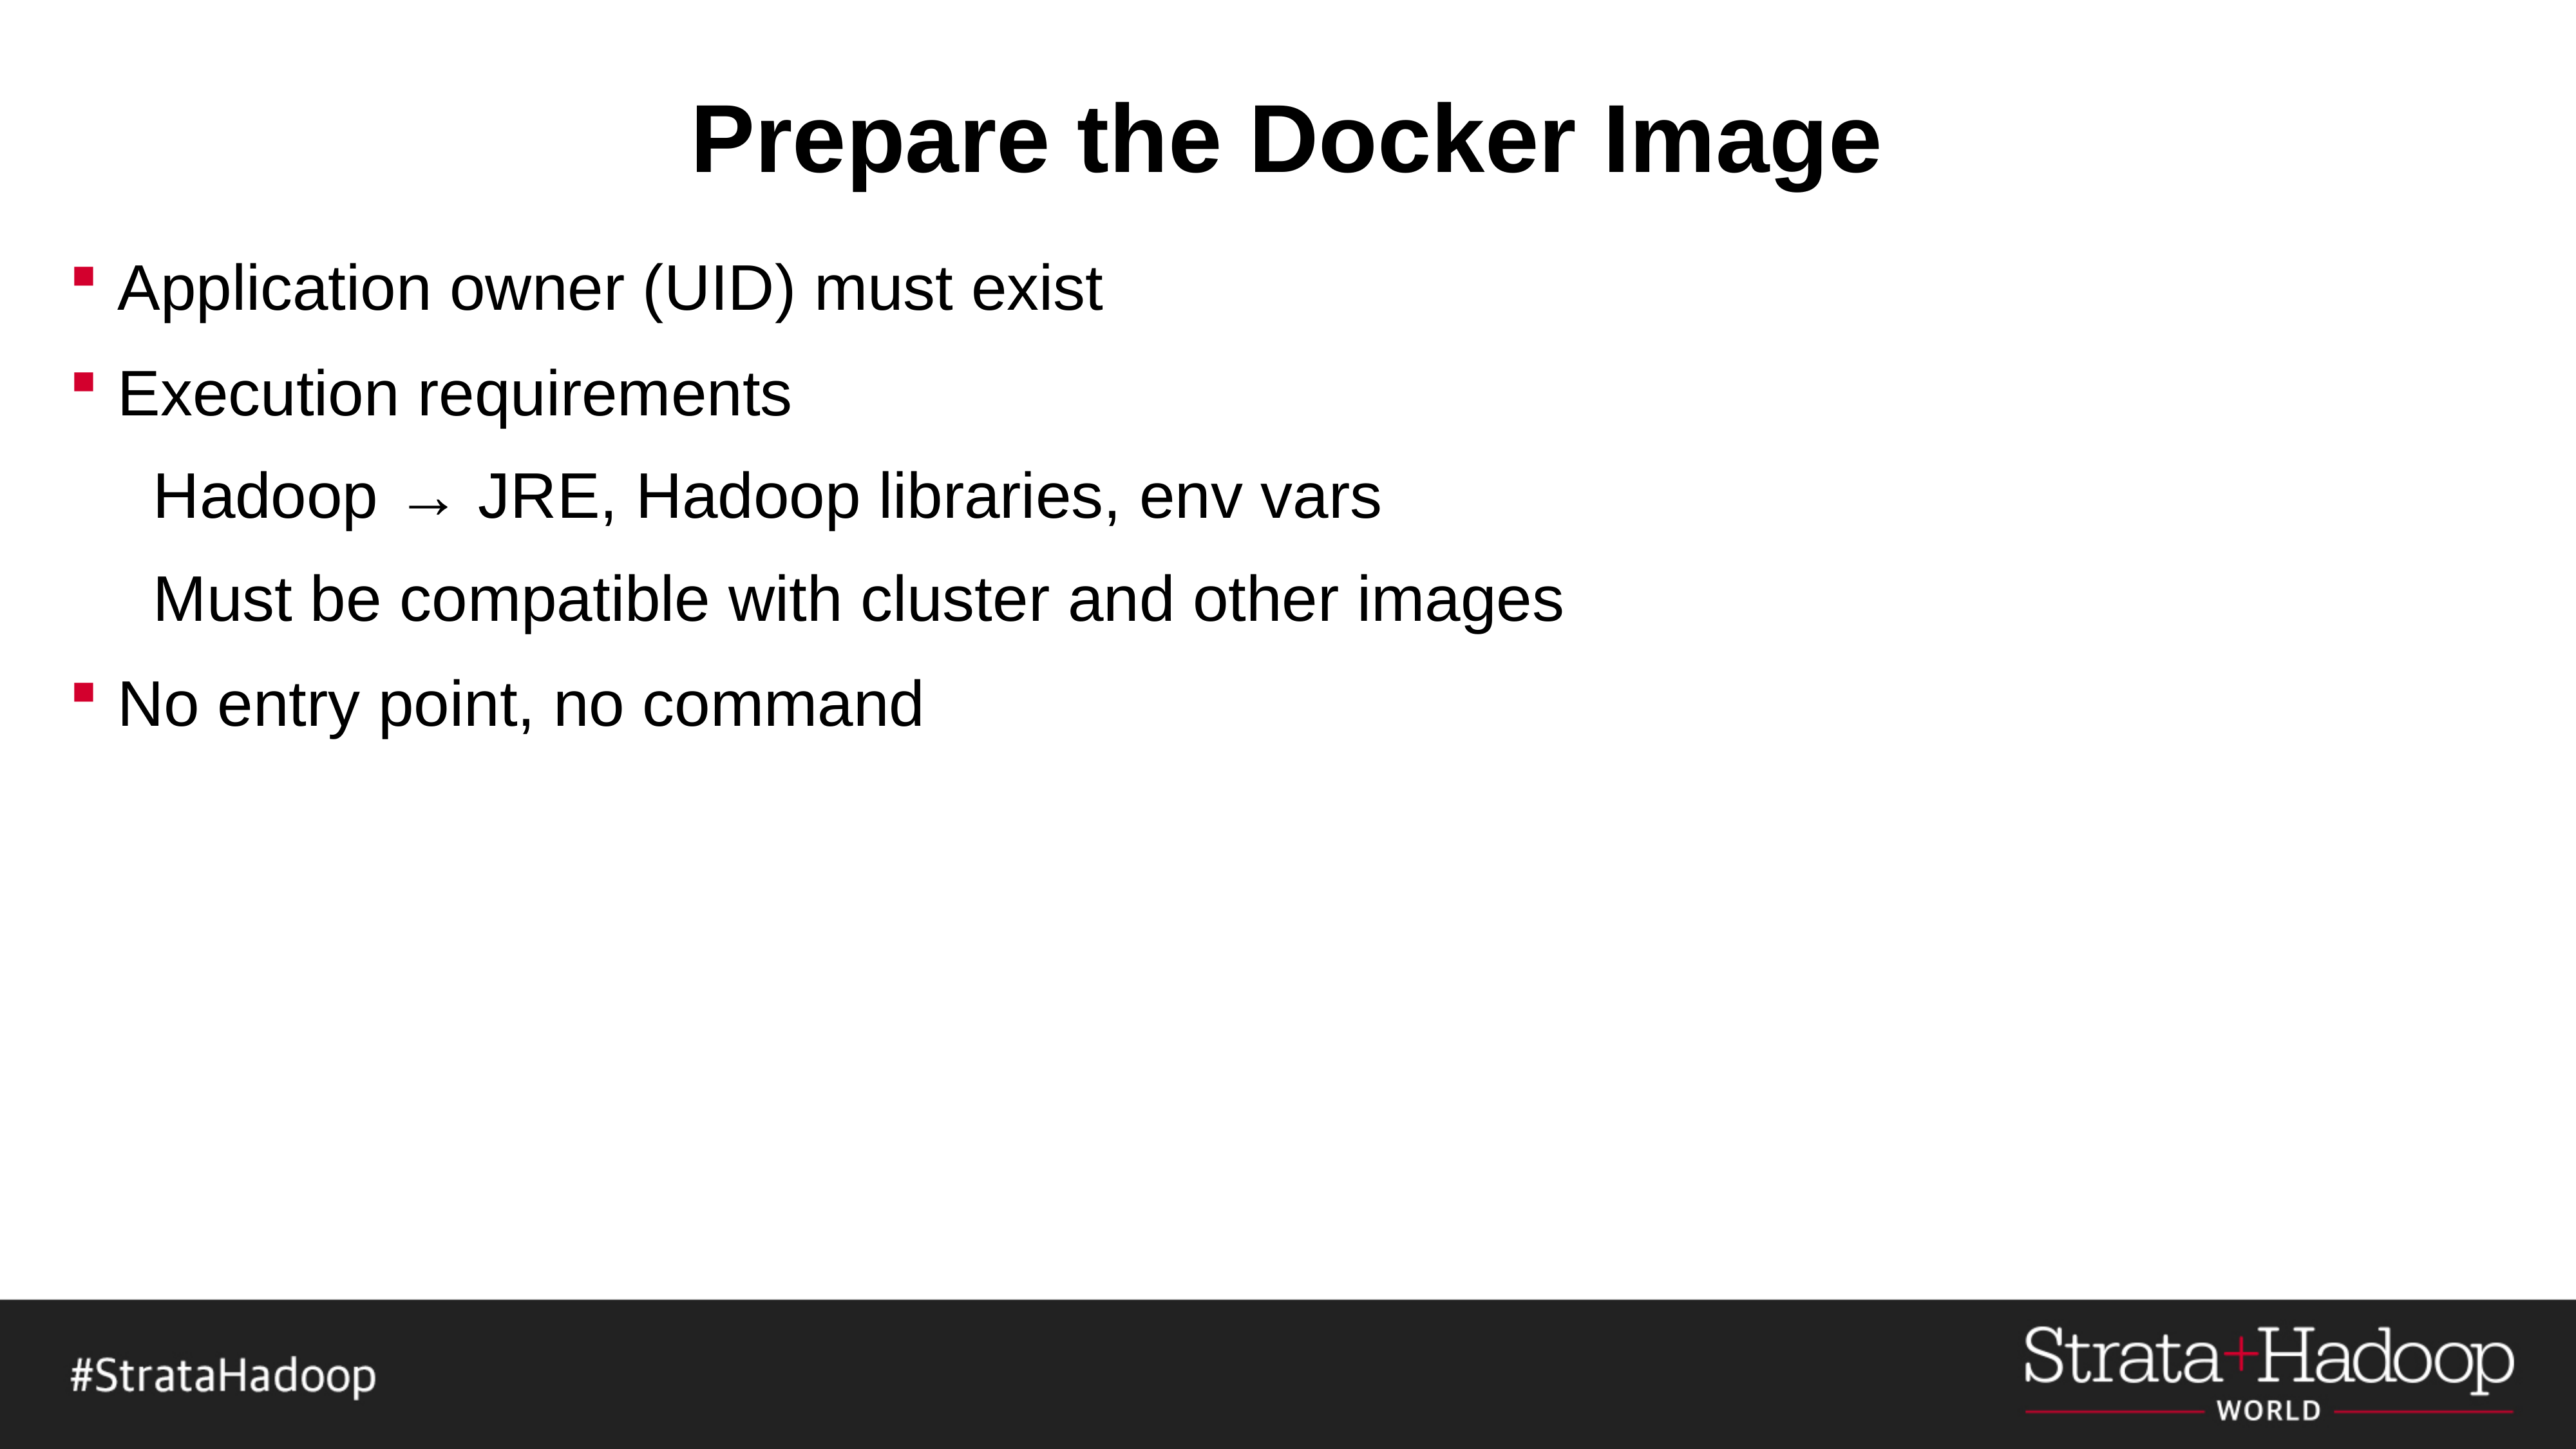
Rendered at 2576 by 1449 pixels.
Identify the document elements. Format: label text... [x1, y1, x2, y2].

title Prepare the Docker Image [65, 25, 2510, 242]
list Application owner (UID) must exist Execution requirements Hadoop → JRE, Hadoop libraries, env vars Must be compatible with cluster and other images No entry point, no command [65, 242, 2510, 1449]
picture [0, 0, 2576, 1449]
